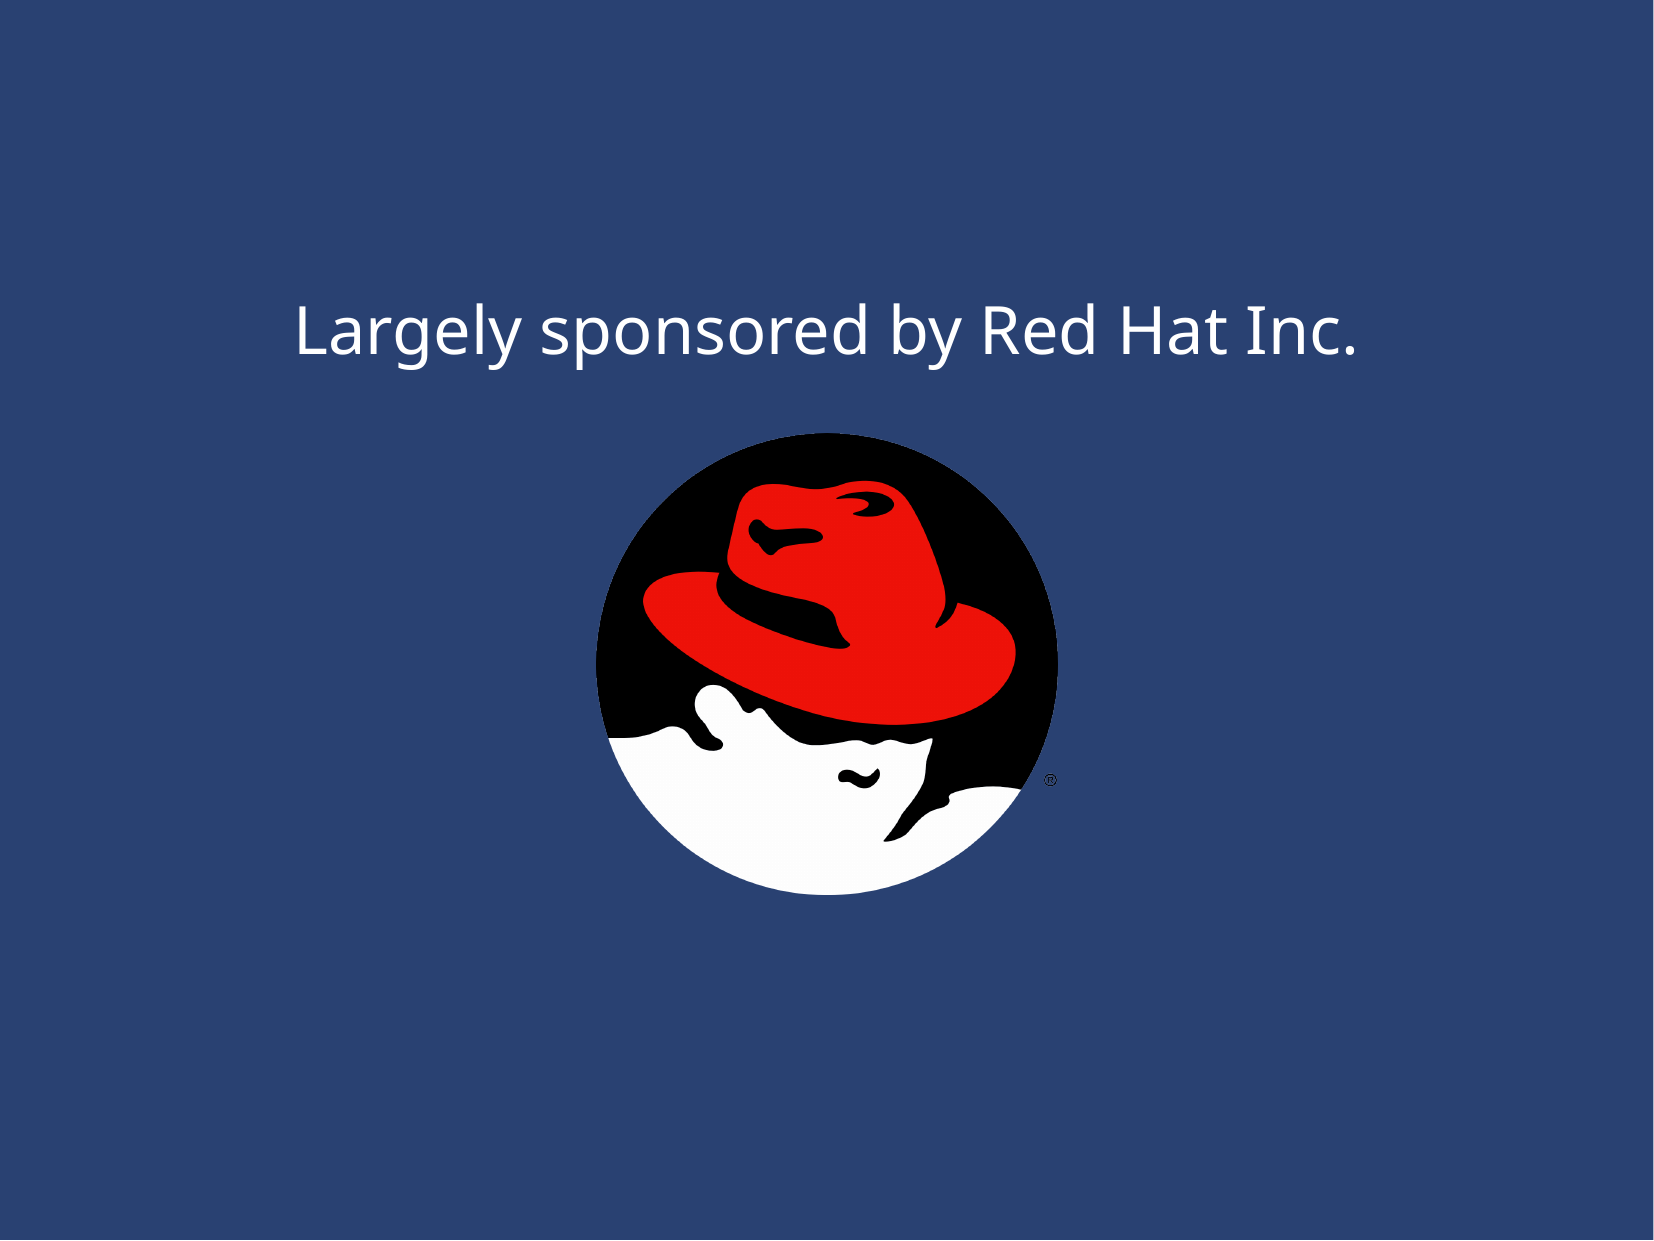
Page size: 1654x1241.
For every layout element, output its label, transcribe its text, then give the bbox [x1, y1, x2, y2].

picture [596, 433, 1058, 895]
subtitle Largely sponsored by Red Hat Inc. [82, 56, 1571, 601]
